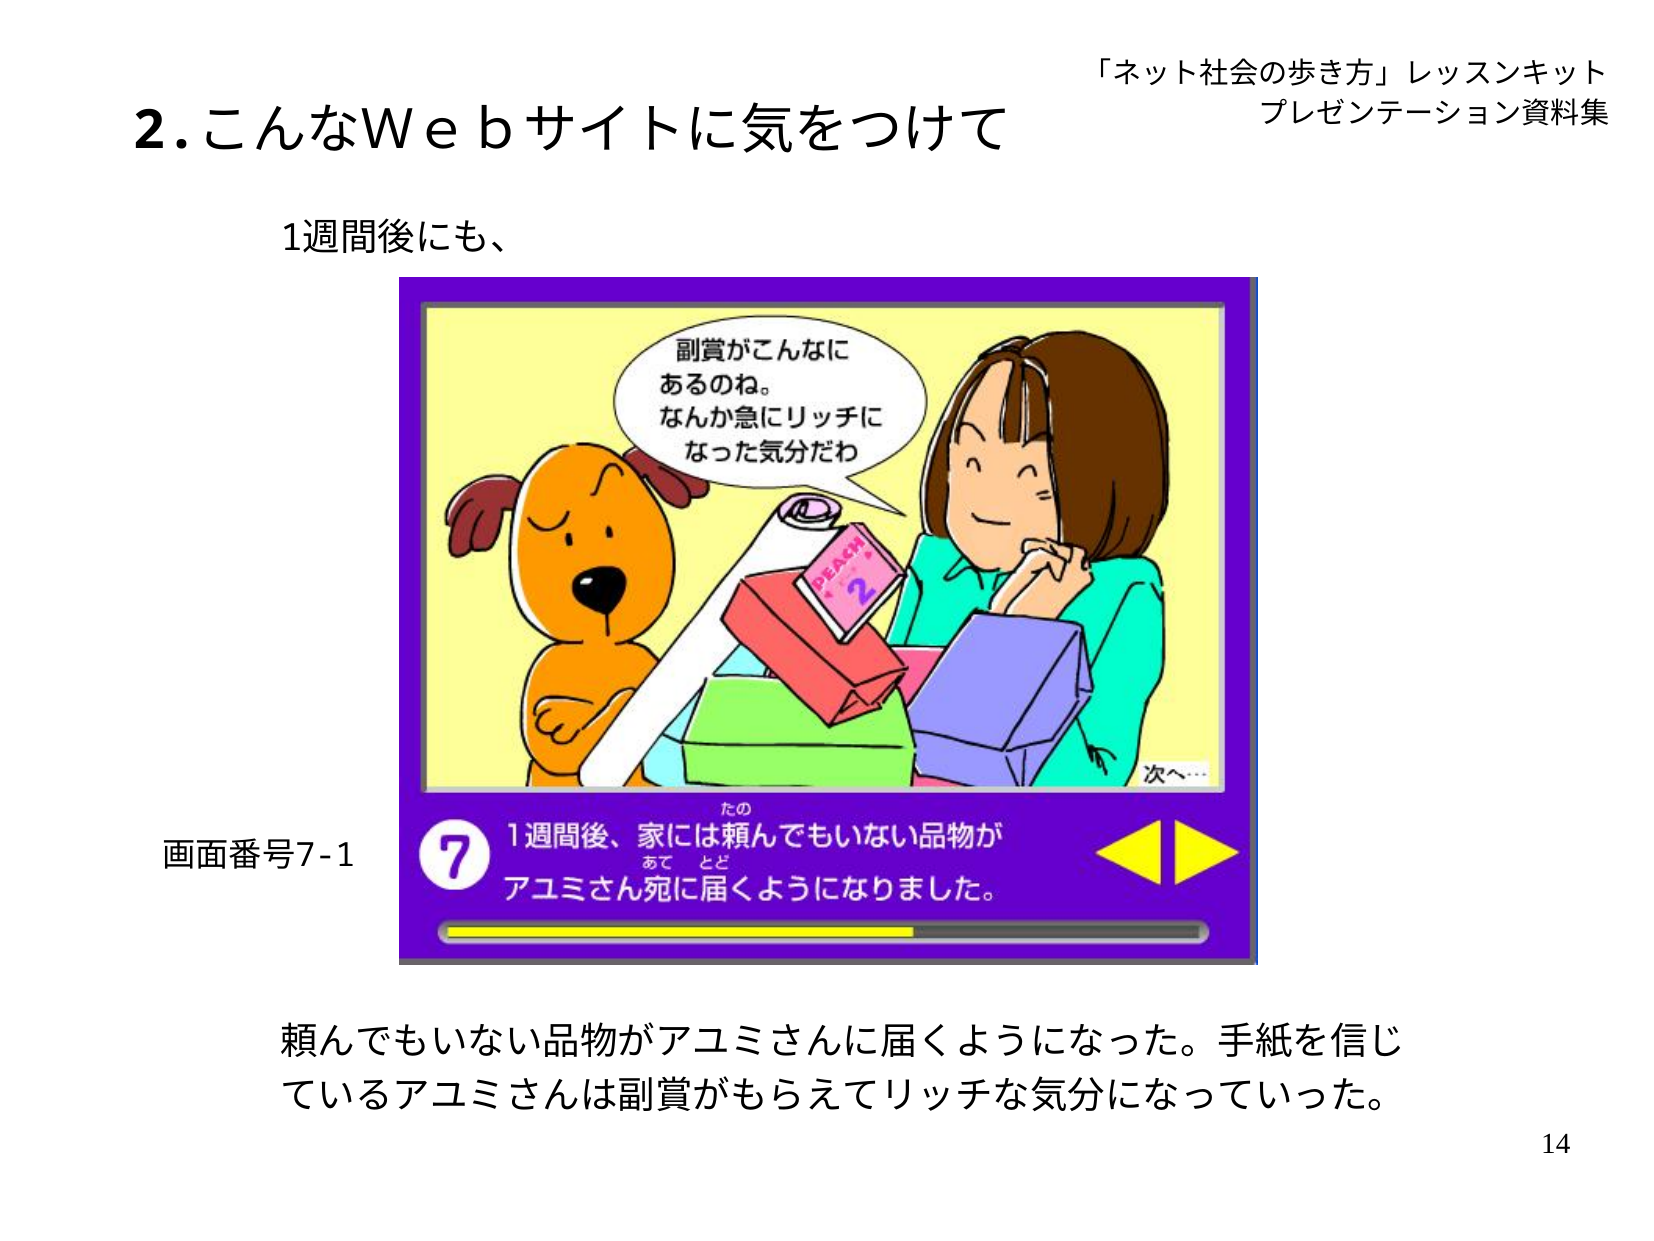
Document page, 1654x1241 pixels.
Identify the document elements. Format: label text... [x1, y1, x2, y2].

text_box 画面番号7-1 [147, 826, 384, 882]
text_box 頼んでもいない品物がアユミさんに届くようになった。手紙を信じているアユミさんは副賞がもらえてリッチな気分になっていった。 [265, 1003, 1447, 1128]
text_box 2.こんなＷｅｂサイトに気をつけて [118, 88, 1093, 169]
picture [399, 277, 1258, 965]
text_box 「ネット社会の歩き方」レッスンキット プレゼンテーション資料集 [1062, 44, 1625, 139]
text_box 1週間後にも、 [265, 206, 1211, 267]
